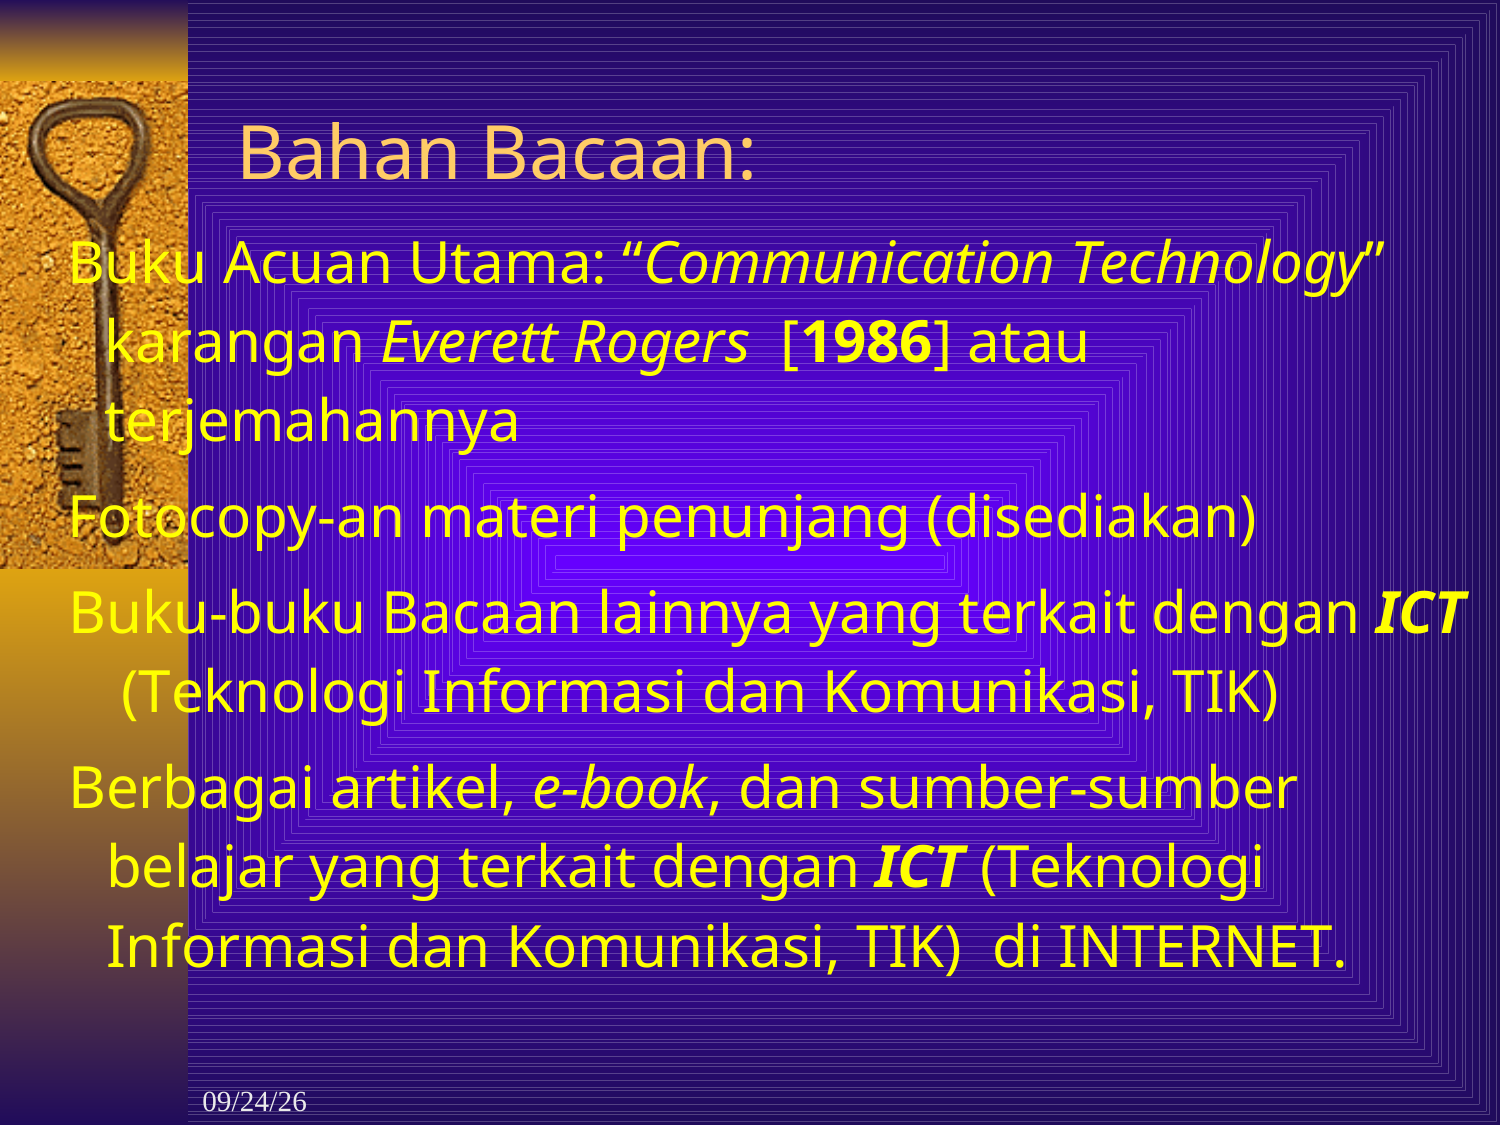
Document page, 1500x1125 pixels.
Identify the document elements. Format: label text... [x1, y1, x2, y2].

list Buku Acuan Utama: “Communication Technology” karangan Everett Rogers [1986] atau terjemahannya Fotocopy-an materi penunjang (disediakan) Buku-buku Bacaan lainnya yang terkait dengan ICT (Teknologi Informasi dan Komunikasi, TIK) Berbagai artikel, e-book, dan sumber-sumber belajar yang terkait dengan ICT (Teknologi Informasi dan Komunikasi, TIK) di INTERNET. [29, 220, 1476, 952]
picture [0, 81, 188, 569]
title Bahan Bacaan: [236, 59, 1500, 243]
